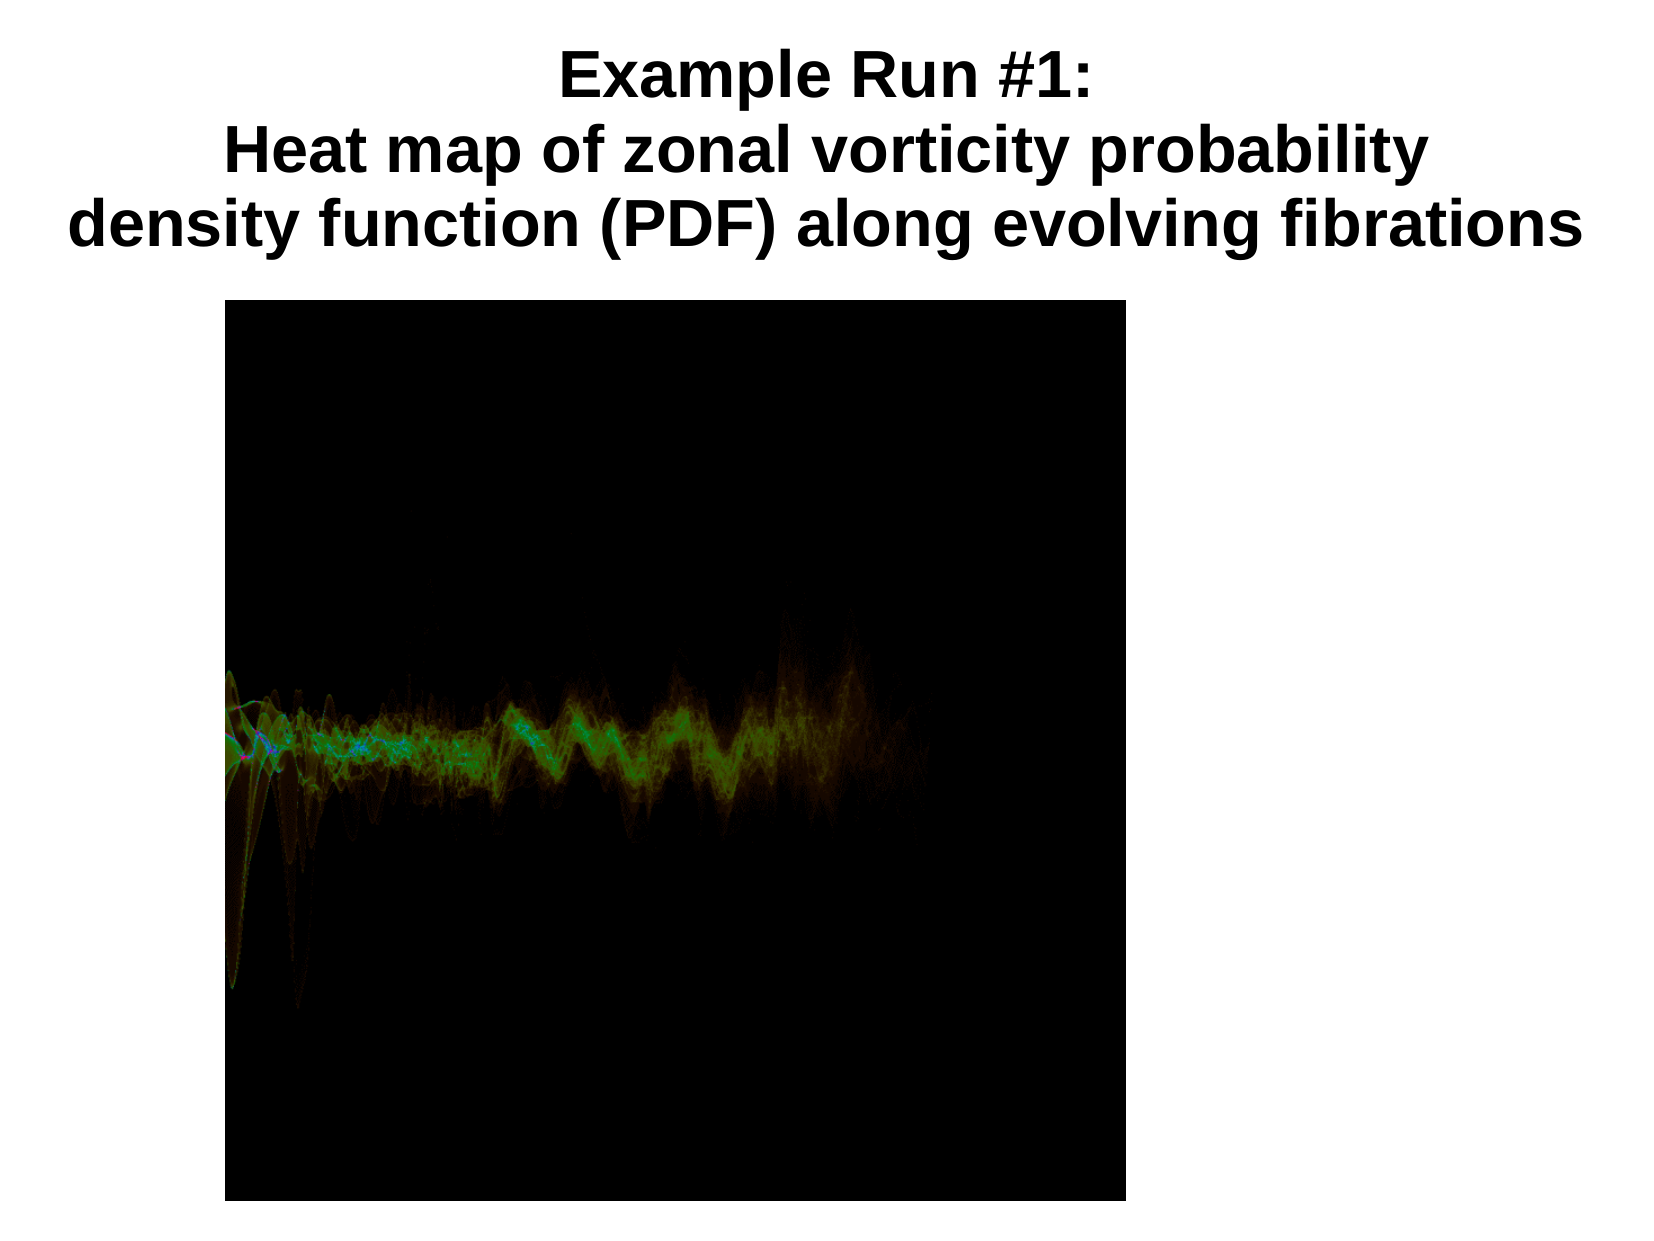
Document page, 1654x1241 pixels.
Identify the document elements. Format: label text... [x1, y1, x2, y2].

text_box Example Run #1: Heat map of zonal vorticity probability density function (PDF) along evolving fibrations [0, 29, 1654, 269]
picture [225, 300, 1126, 1201]
